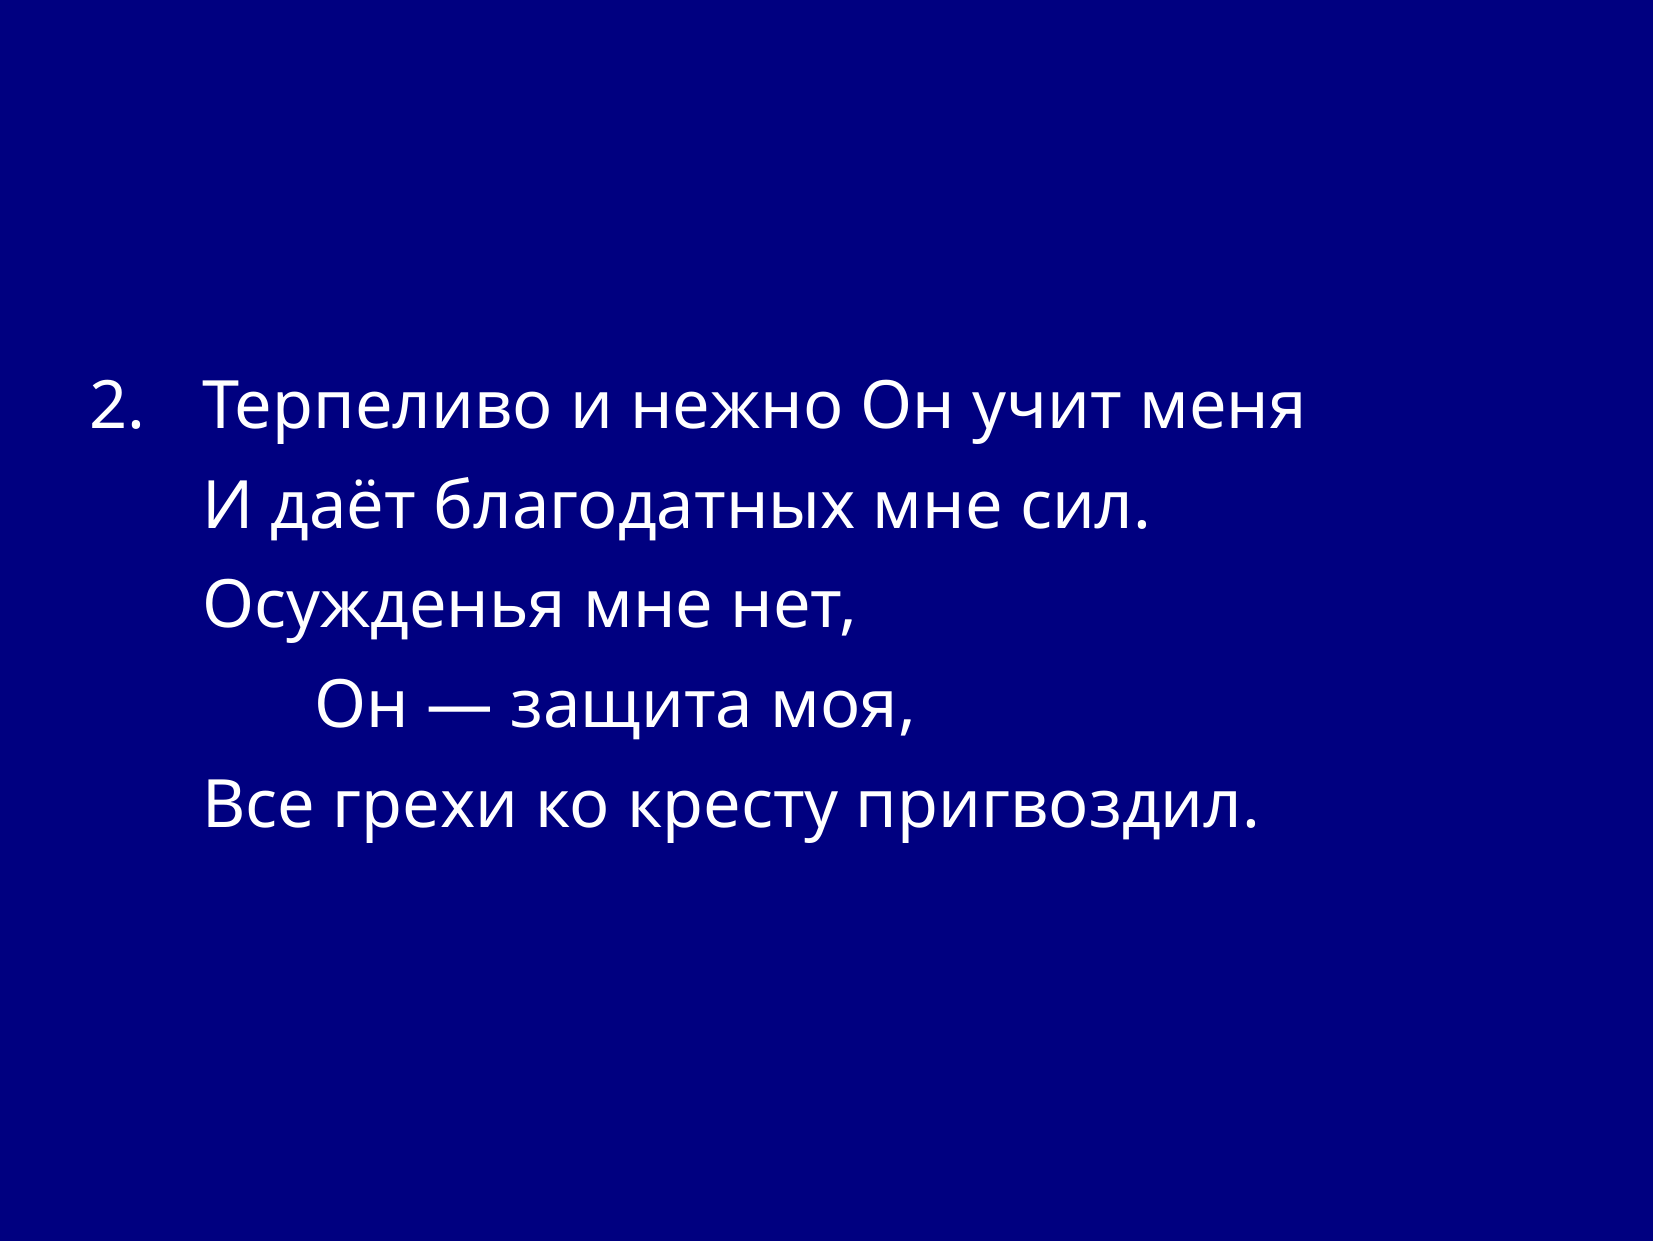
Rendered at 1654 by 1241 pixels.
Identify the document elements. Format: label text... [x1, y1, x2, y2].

text_box 2. Терпеливо и нежно Он учит меня И даёт благодатных мне сил. Осужденья мне нет, Он — защита моя, Все грехи ко кресту пригвоздил. [75, 150, 1576, 1163]
